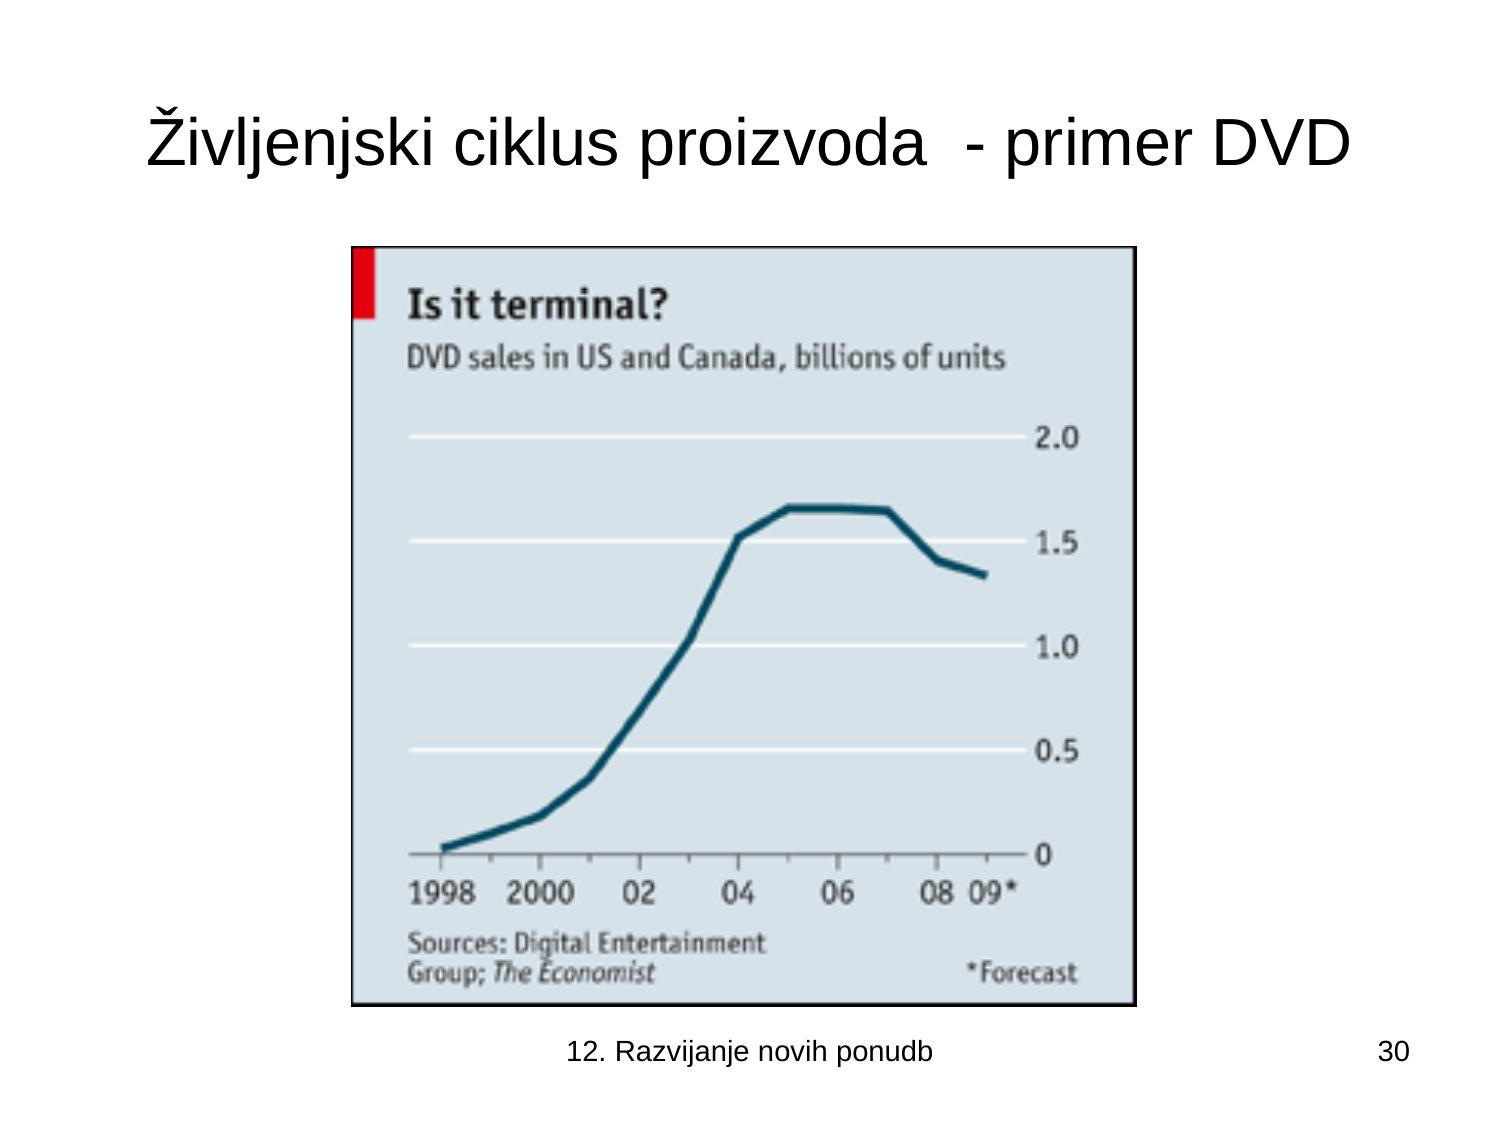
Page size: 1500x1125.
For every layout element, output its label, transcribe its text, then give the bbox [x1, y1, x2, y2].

text_box 12. Razvijanje novih ponudb [512, 1024, 988, 1103]
title Življenjski ciklus proizvoda - primer DVD [75, 45, 1426, 233]
text_box [351, 246, 1137, 1007]
text_box <number> [1074, 1024, 1426, 1103]
